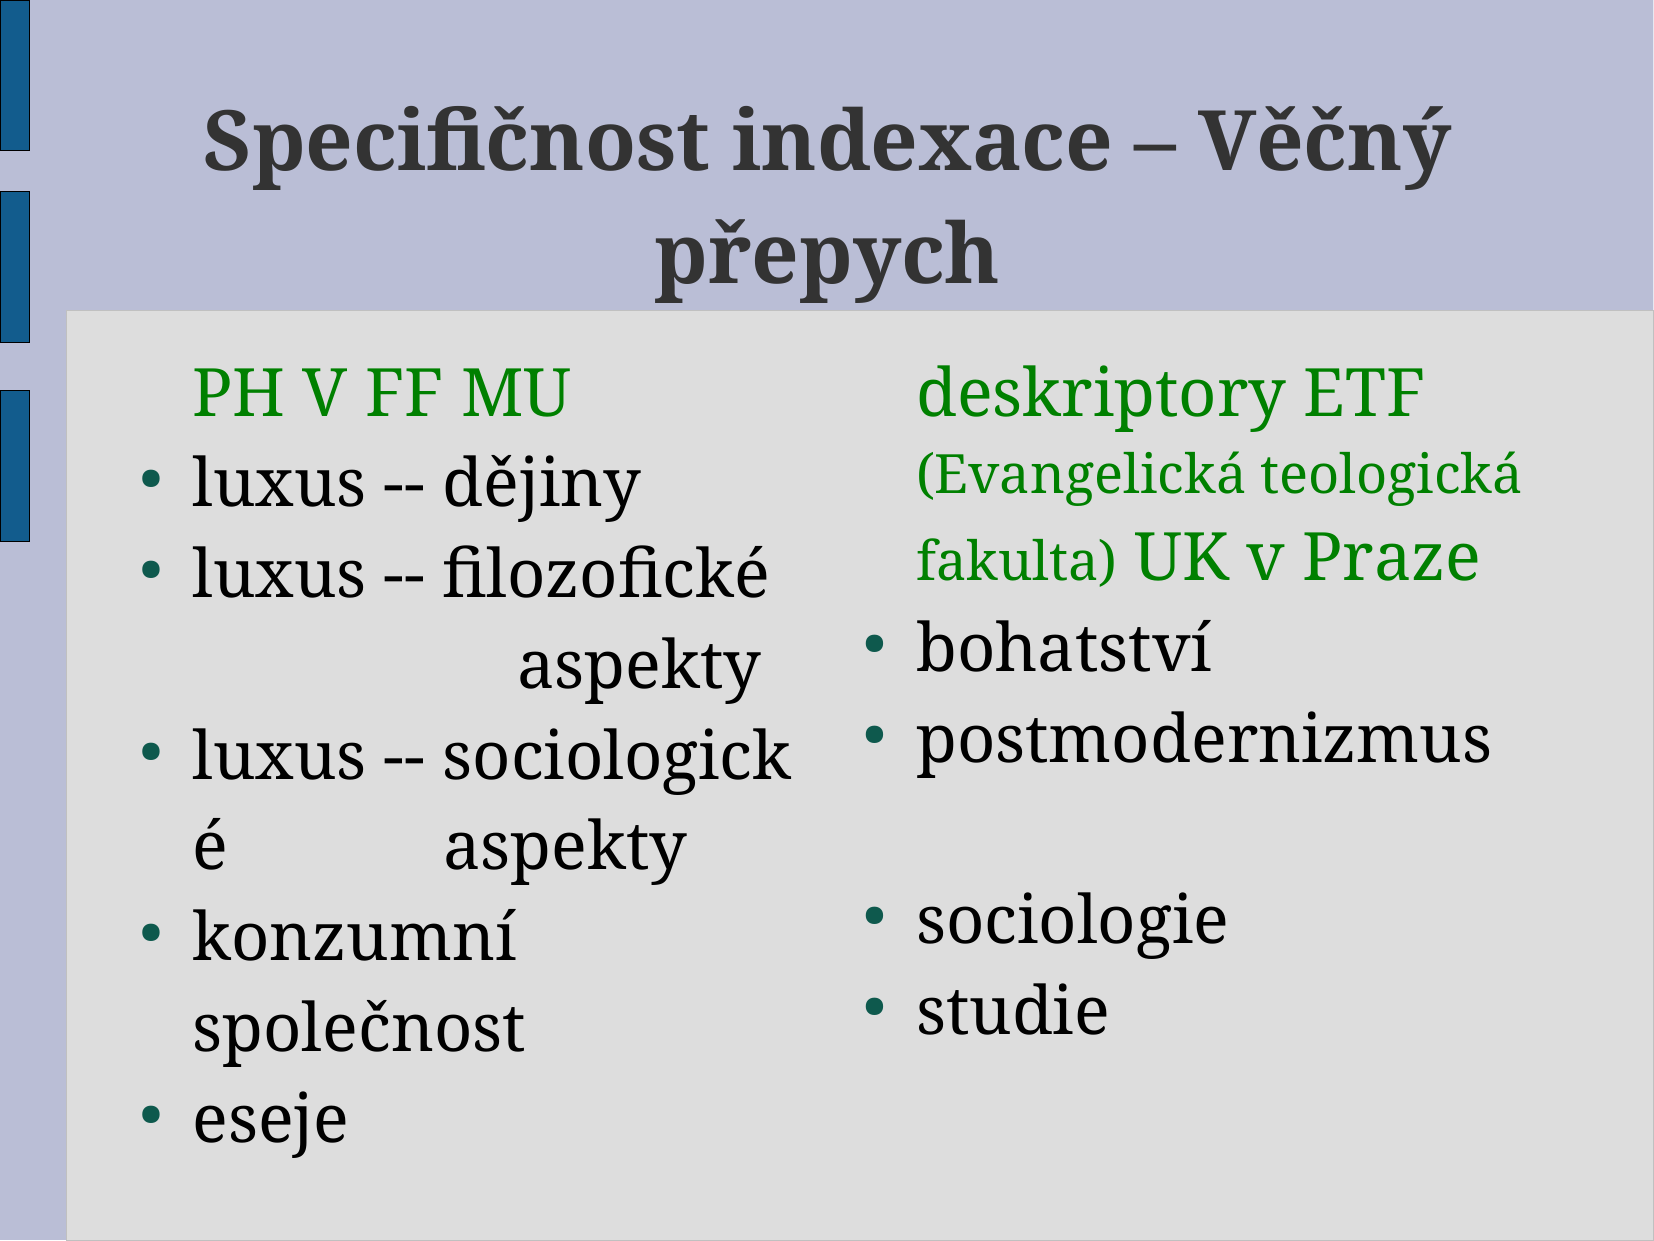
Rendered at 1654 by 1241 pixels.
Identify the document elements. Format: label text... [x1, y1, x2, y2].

list deskriptory ETF (Evangelická teologická fakulta) UK v Praze bohatství postmodernizmus sociologie studie [845, 344, 1535, 1112]
list PH V FF MU luxus -- dějiny luxus -- filozofické aspekty luxus -- sociologické aspekty konzumní společnost eseje [121, 344, 811, 1127]
title Specifičnost indexace – Věčný přepych [121, 91, 1534, 299]
